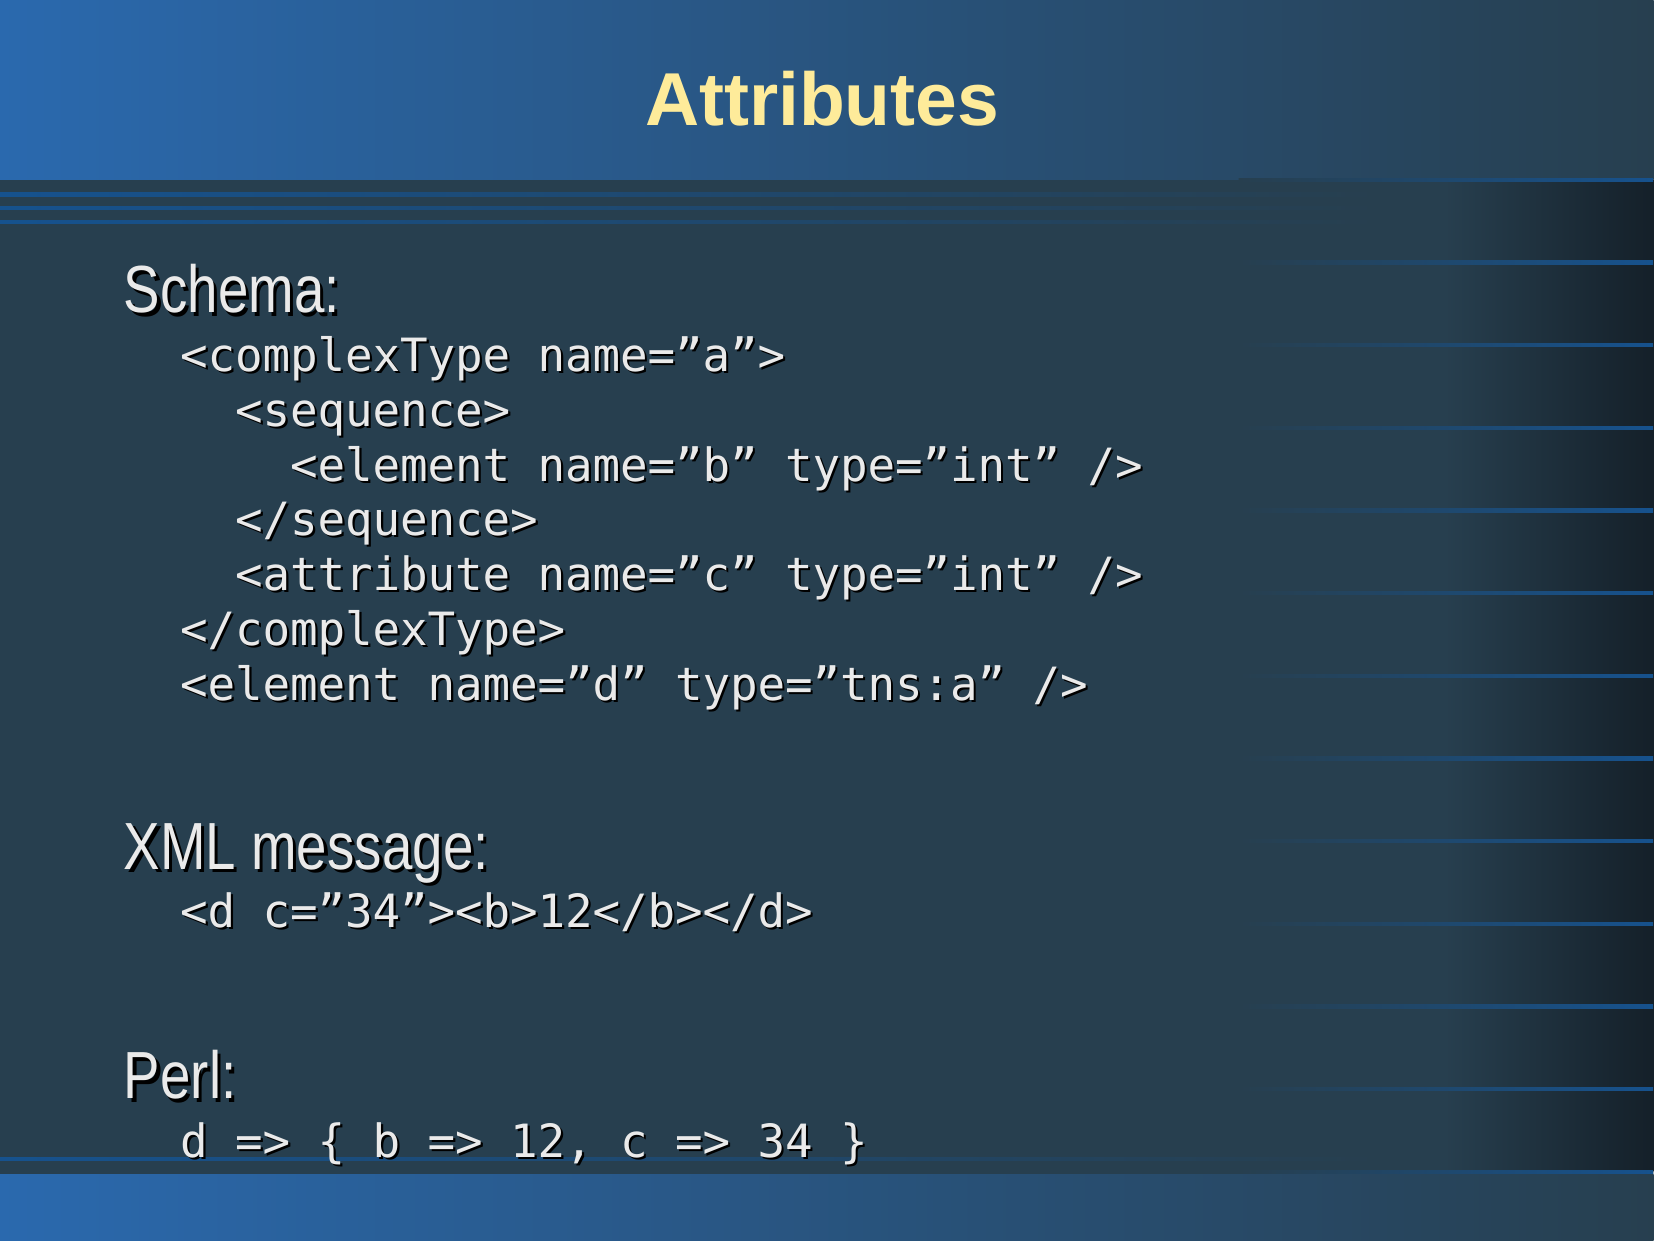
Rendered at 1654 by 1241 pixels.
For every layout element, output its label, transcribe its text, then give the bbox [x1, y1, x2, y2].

list Schema: <complexType name=”a”> <sequence> <element name=”b” type=”int” /> </sequence> <attribute name=”c” type=”int” /> </complexType> <element name=”d” type=”tns:a” /> XML message: <d c=”34”><b>12</b></d> Perl: d => { b => 12, c => 34 } [124, 248, 1530, 1156]
title Attributes [91, 34, 1553, 158]
